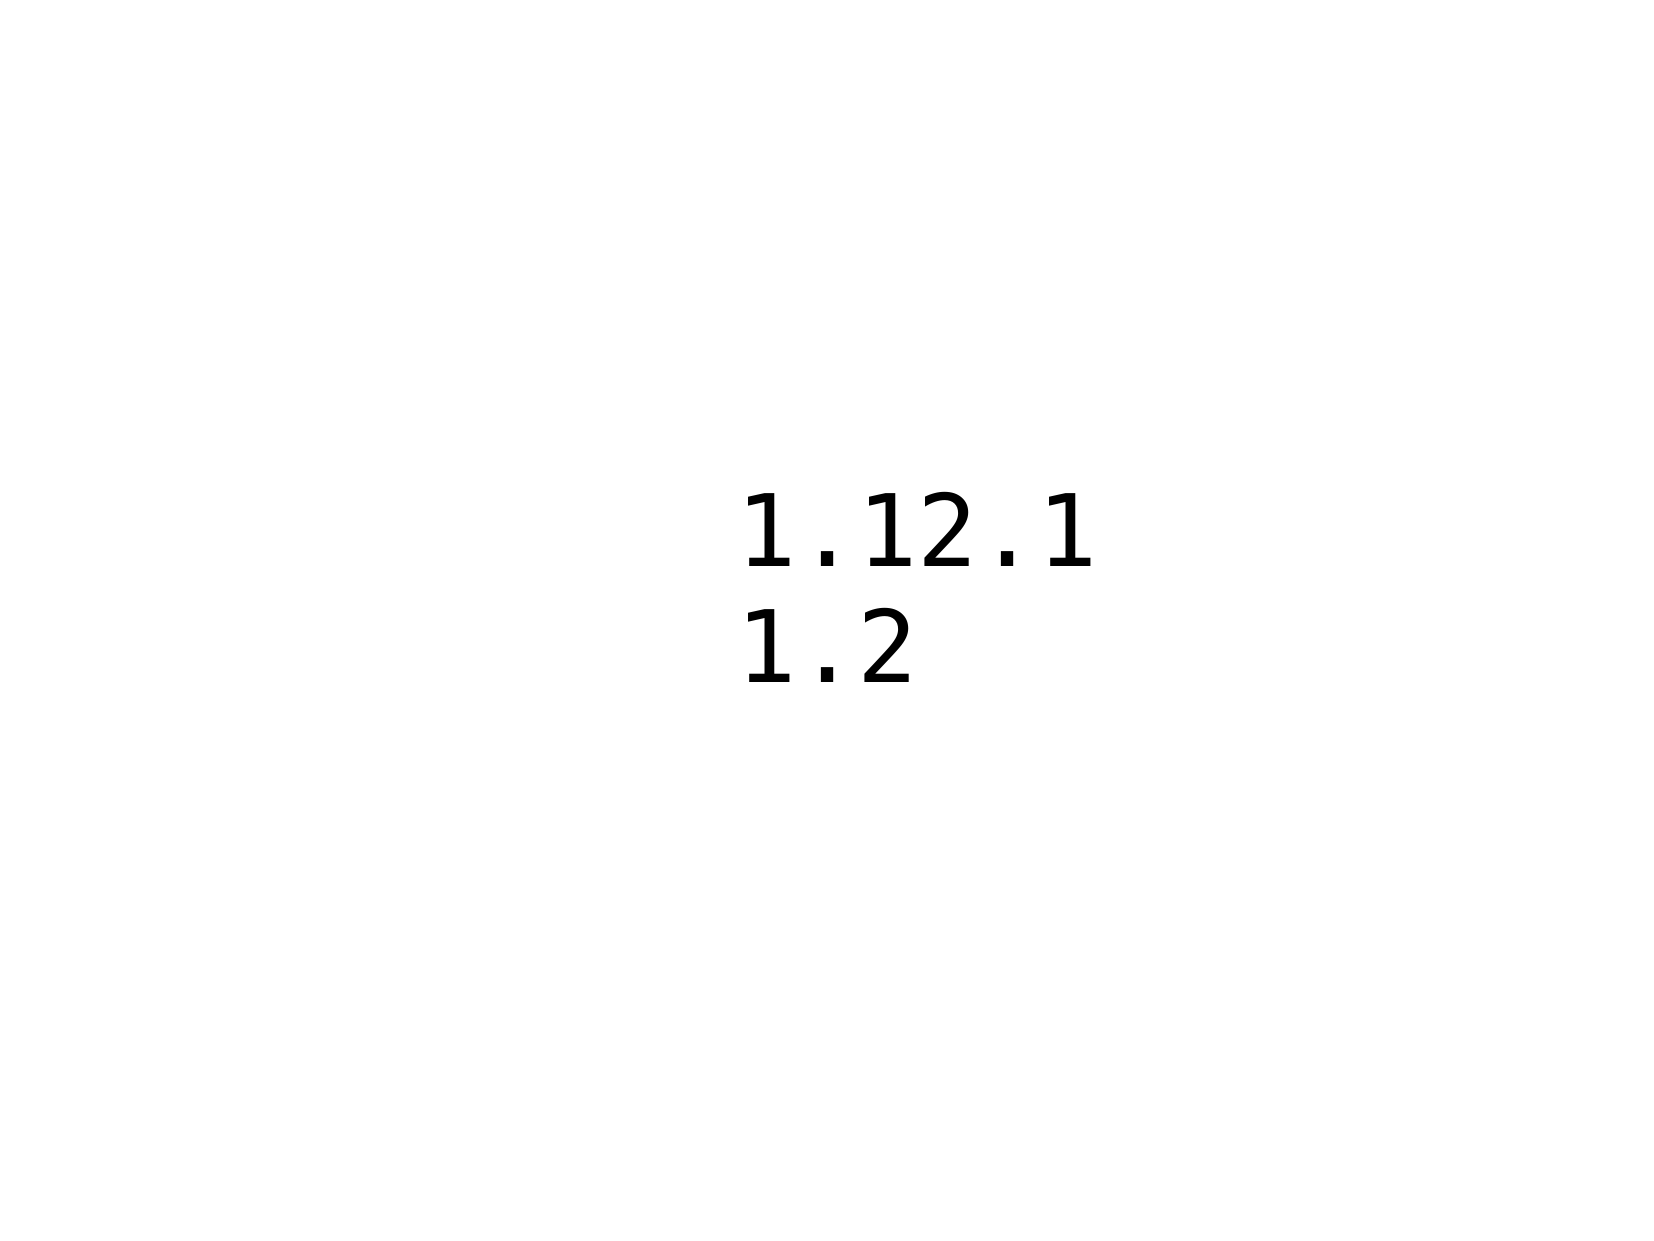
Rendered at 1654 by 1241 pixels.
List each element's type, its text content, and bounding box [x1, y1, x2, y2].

subtitle 1.12.1 1.2 [736, 473, 1126, 707]
